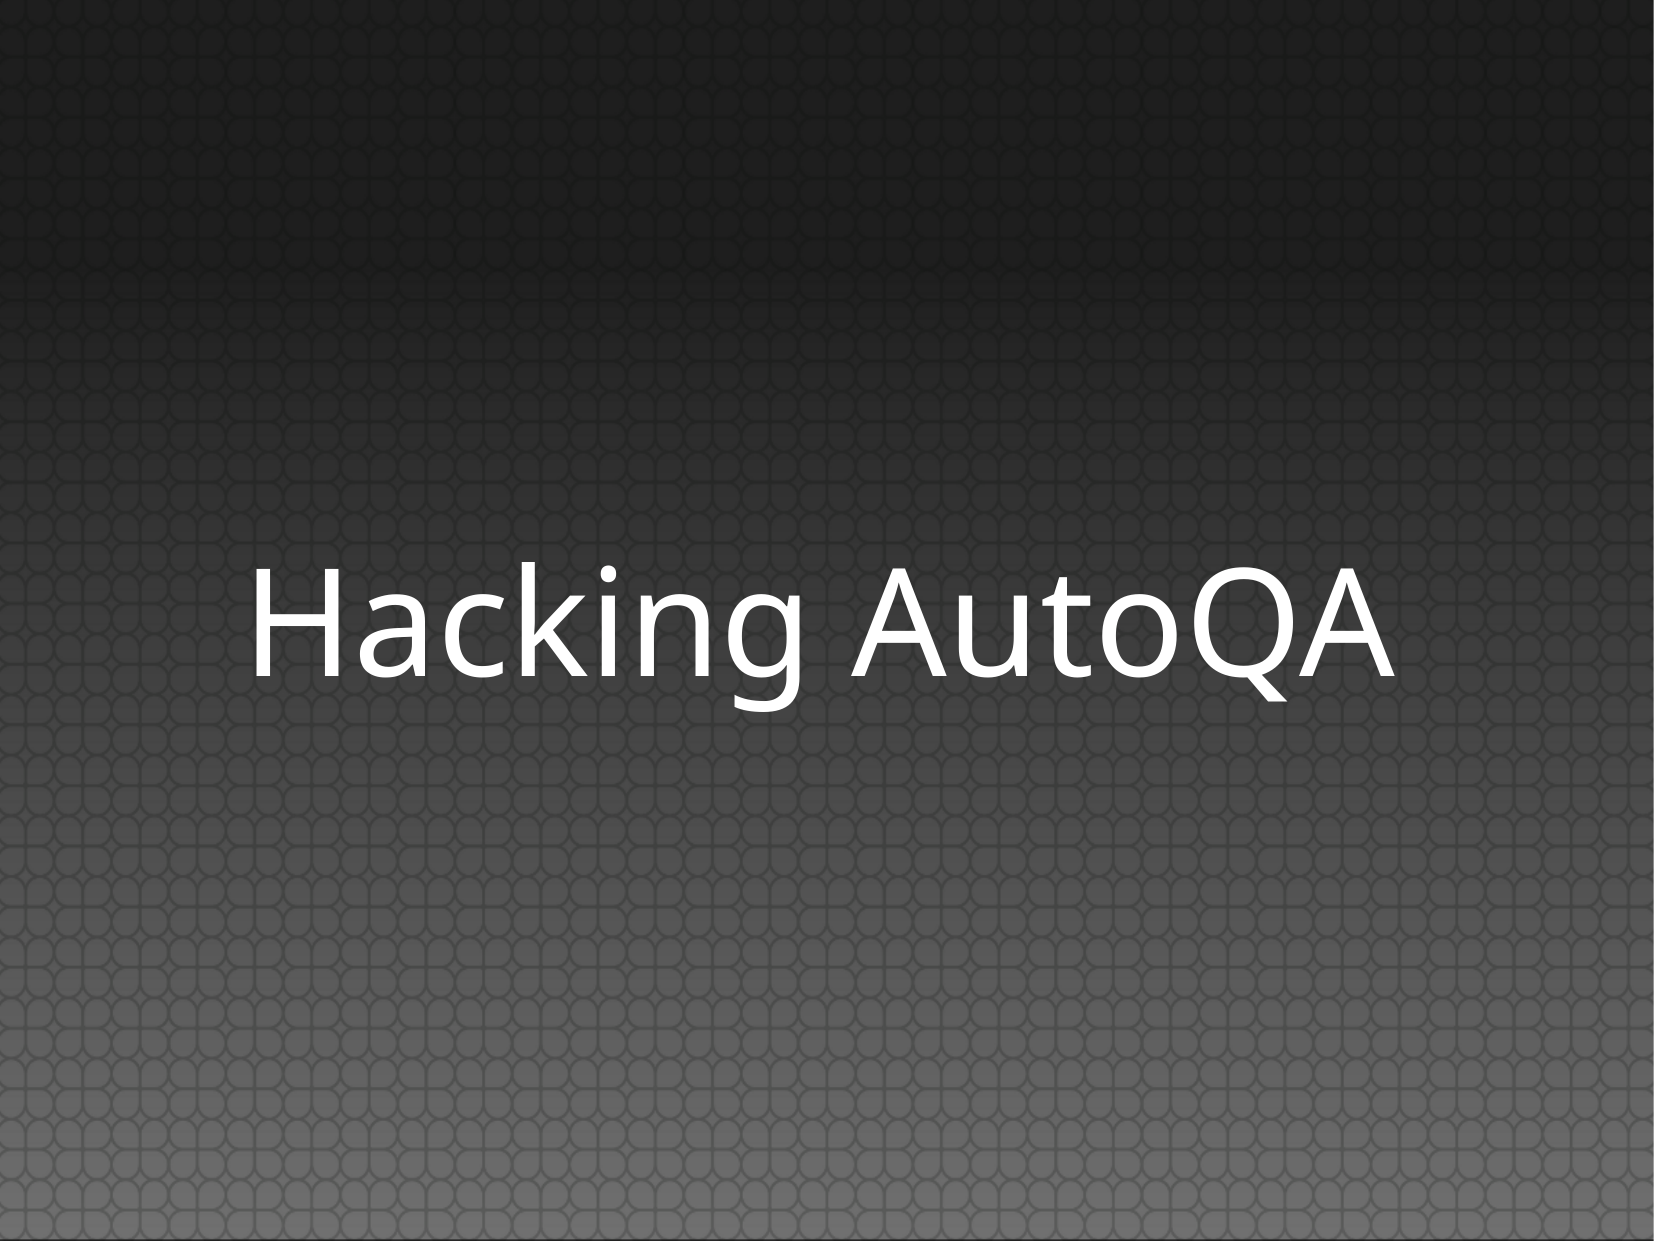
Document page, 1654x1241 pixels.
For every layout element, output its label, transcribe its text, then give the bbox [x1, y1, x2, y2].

picture [0, 0, 1654, 1241]
title Hacking AutoQA [75, 525, 1564, 713]
